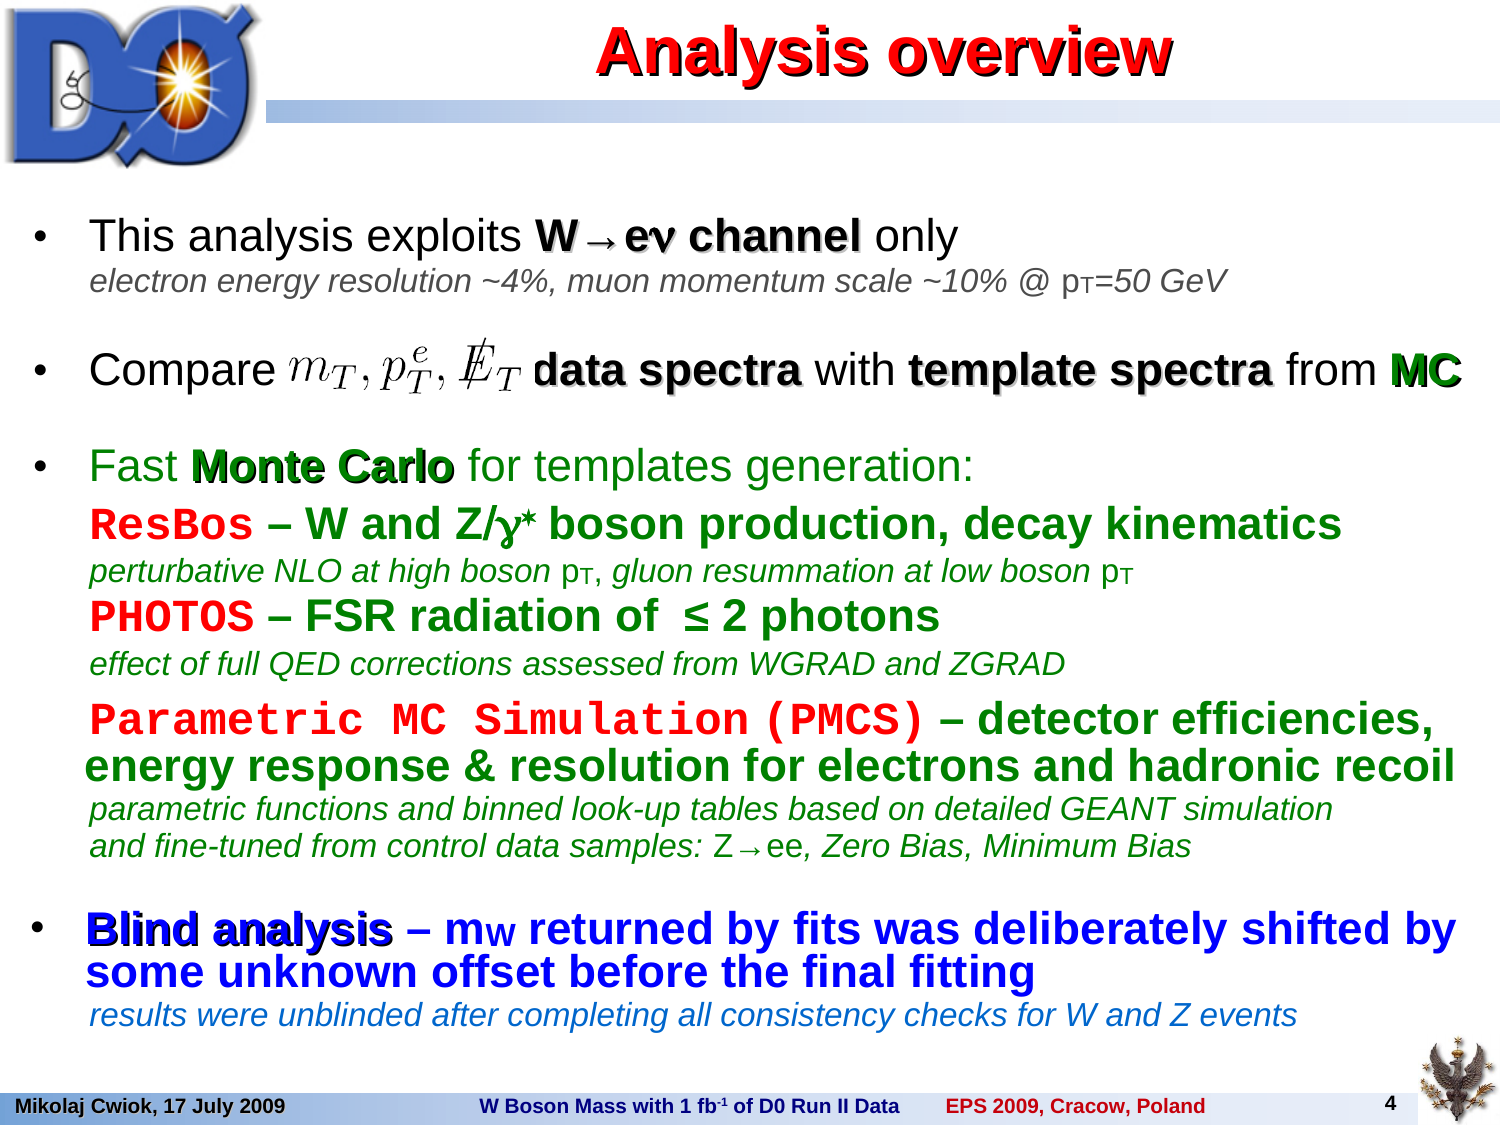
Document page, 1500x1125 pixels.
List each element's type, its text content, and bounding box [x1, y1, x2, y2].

title Analysis overview [266, 0, 1500, 100]
picture [281, 333, 535, 394]
picture [0, 1034, 1500, 1125]
subtitle This analysis exploits W→e channel only electron energy resolution ~4%, muon momentum scale ~10% @ pT=50 GeV Compare data spectra with template spectra from MC Fast Monte Carlo for templates generation: ResBos – W and Z/g* boson production, decay kinematics perturbative NLO at high boson pT, gluon resummation at low boson pT PHOTOS – FSR radiation of ≤ 2 photons effect of full QED corrections assessed from WGRAD and ZGRAD Parametric MC Simulation (PMCS) – detector efficiencies, energy response & resolution for electrons and hadronic recoil parametric functions and binned look-up tables based on detailed GEANT simulation and fine-tuned from control data samples: Z→ee, Zero Bias, Minimum Bias Blind analysis – mW returned by fits was deliberately shifted by some unknown offset before the final fitting results were unblinded after completing all consistency checks for W and Z events [29, 157, 1479, 1086]
picture [0, 0, 1500, 172]
